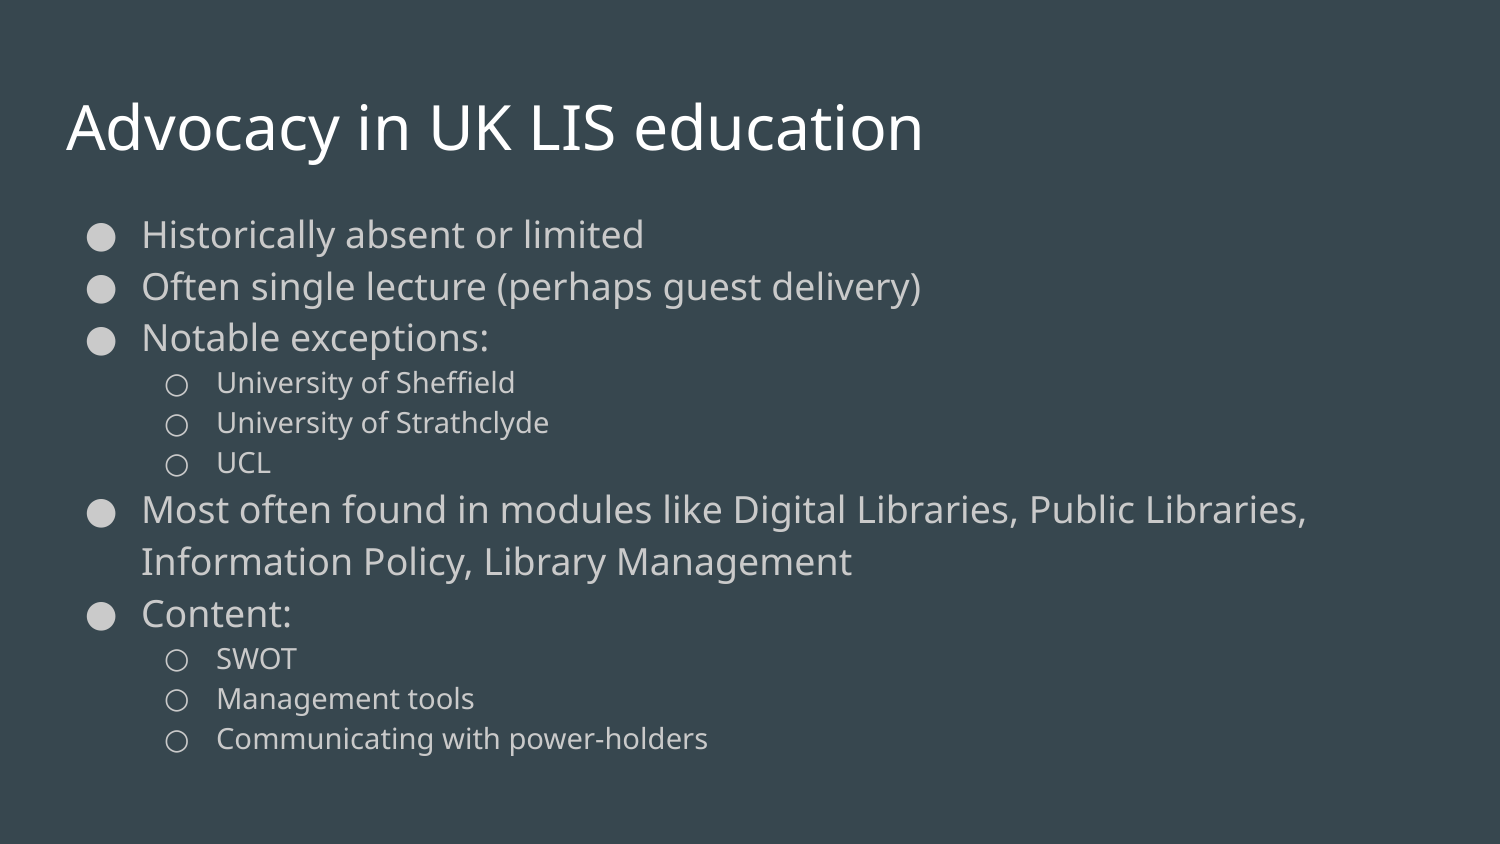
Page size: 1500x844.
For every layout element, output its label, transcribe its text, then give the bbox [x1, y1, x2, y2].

title Advocacy in UK LIS education [51, 72, 1449, 167]
list Historically absent or limited Often single lecture (perhaps guest delivery) Notable exceptions: University of Sheffield University of Strathclyde UCL Most often found in modules like Digital Libraries, Public Libraries, Information Policy, Library Management Content: SWOT Management tools Communicating with power-holders [51, 189, 1449, 808]
